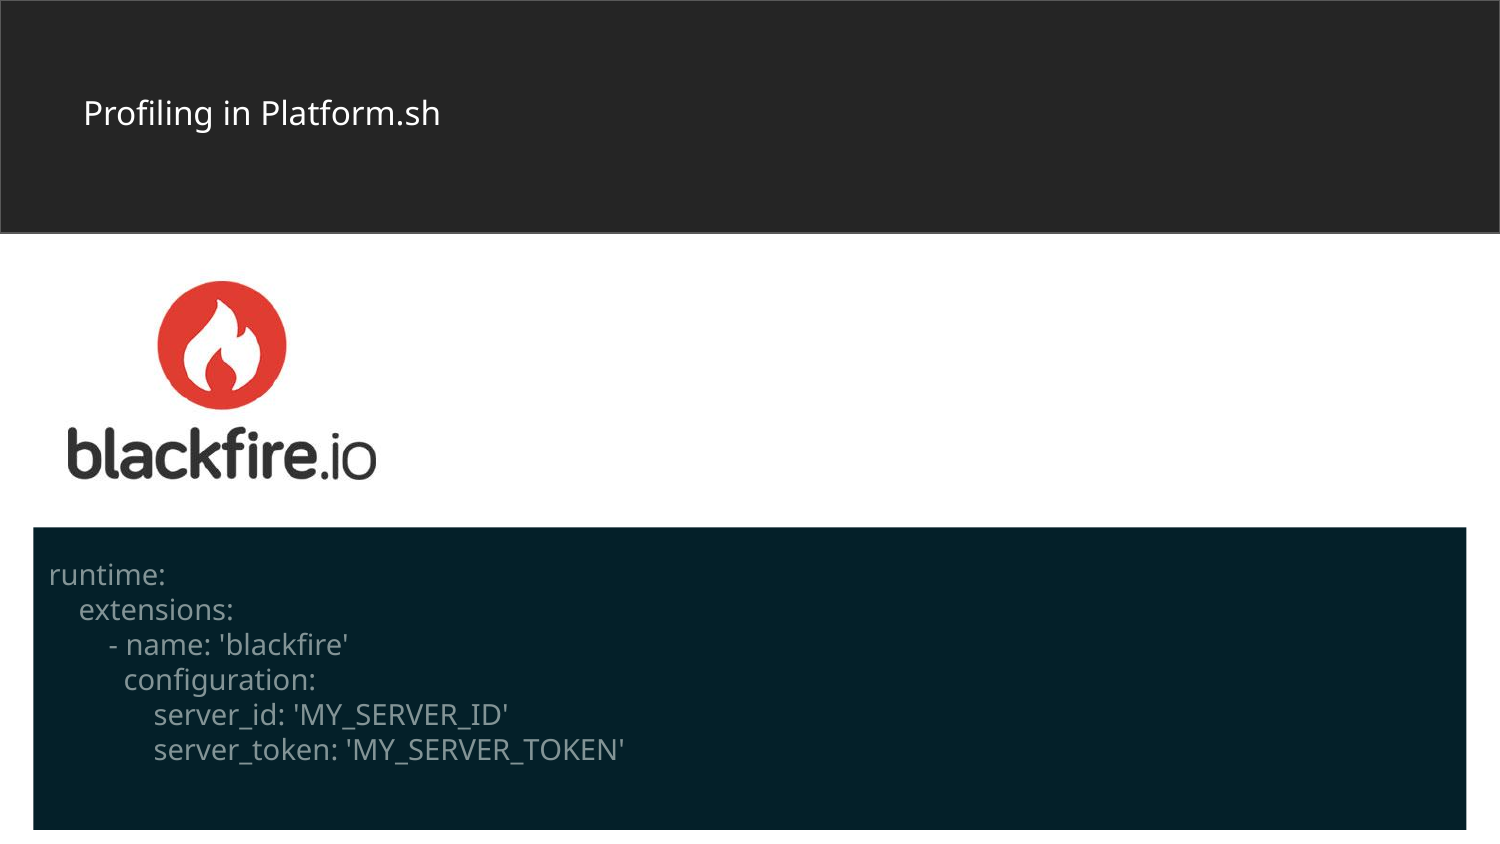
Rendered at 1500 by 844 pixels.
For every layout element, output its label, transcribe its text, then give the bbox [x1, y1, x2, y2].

text_box runtime: extensions: - name: 'blackfire' configuration: server_id: 'MY_SERVER_ID' server_token: 'MY_SERVER_TOKEN' [33, 527, 1467, 830]
text_box [0, 0, 1500, 234]
title Profiling in Platform.sh [68, 56, 1307, 185]
picture [33, 238, 411, 522]
